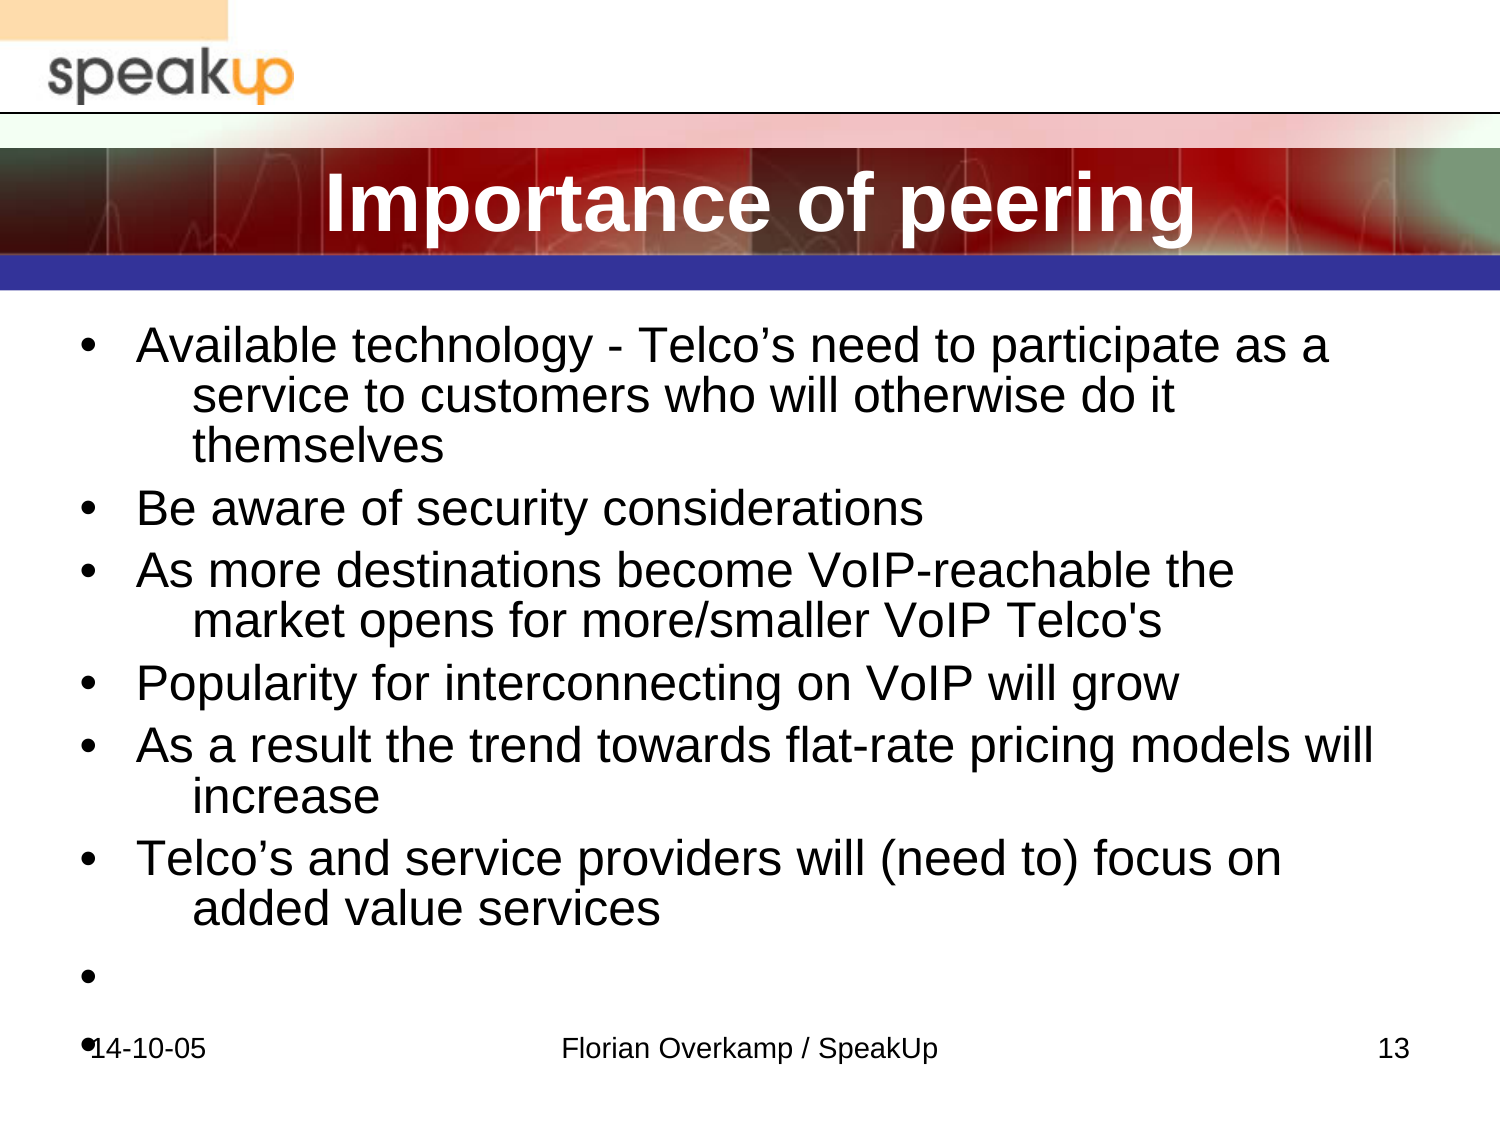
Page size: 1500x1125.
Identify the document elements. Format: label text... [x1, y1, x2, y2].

picture [0, 0, 294, 105]
picture [0, 114, 1500, 255]
list Available technology - Telco’s need to participate as a service to customers who will otherwise do it themselves Be aware of security considerations As more destinations become VoIP-reachable the market opens for more/smaller VoIP Telco's Popularity for interconnecting on VoIP will grow As a result the trend towards flat-rate pricing models will increase Telco’s and service providers will (need to) focus on added value services [64, 314, 1415, 1065]
title Importance of peering [88, 144, 1436, 260]
